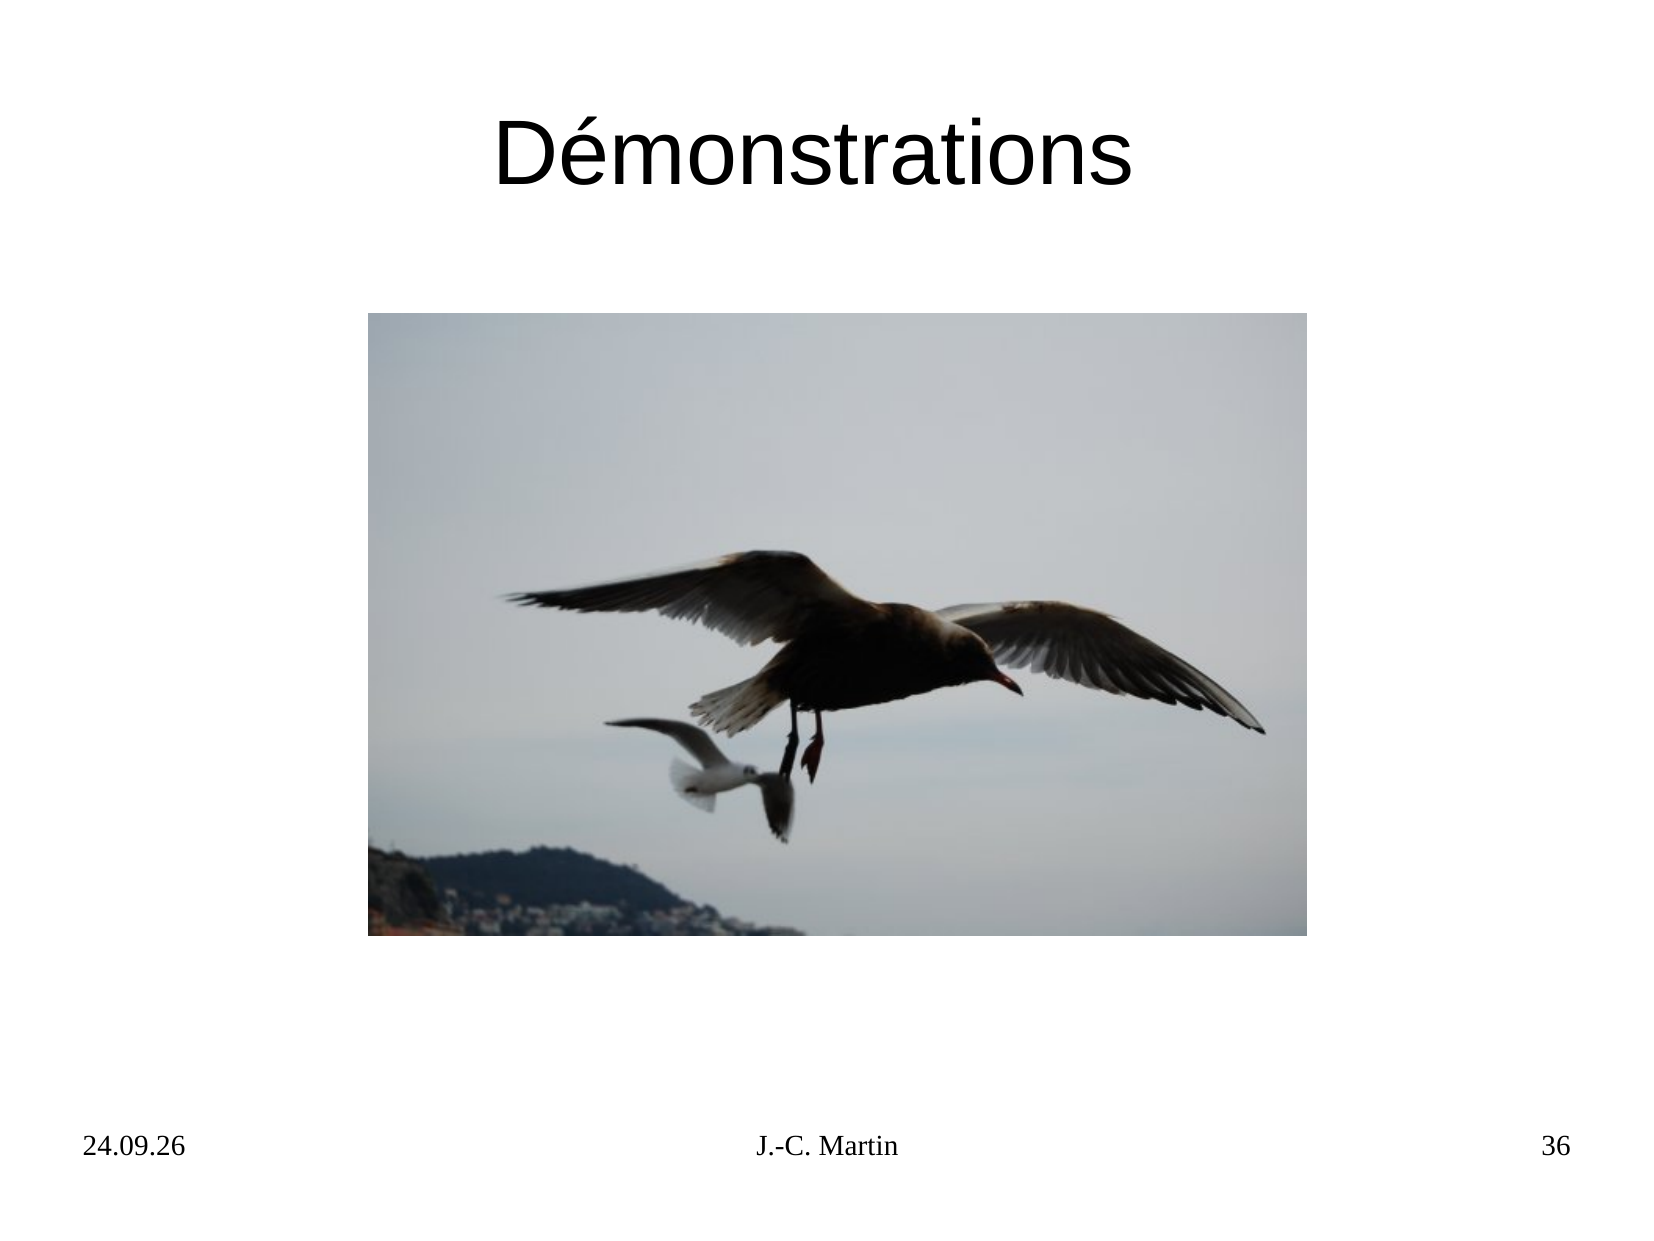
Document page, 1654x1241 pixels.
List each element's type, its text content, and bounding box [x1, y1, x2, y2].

picture [368, 313, 1307, 936]
title Démonstrations [82, 49, 1571, 257]
